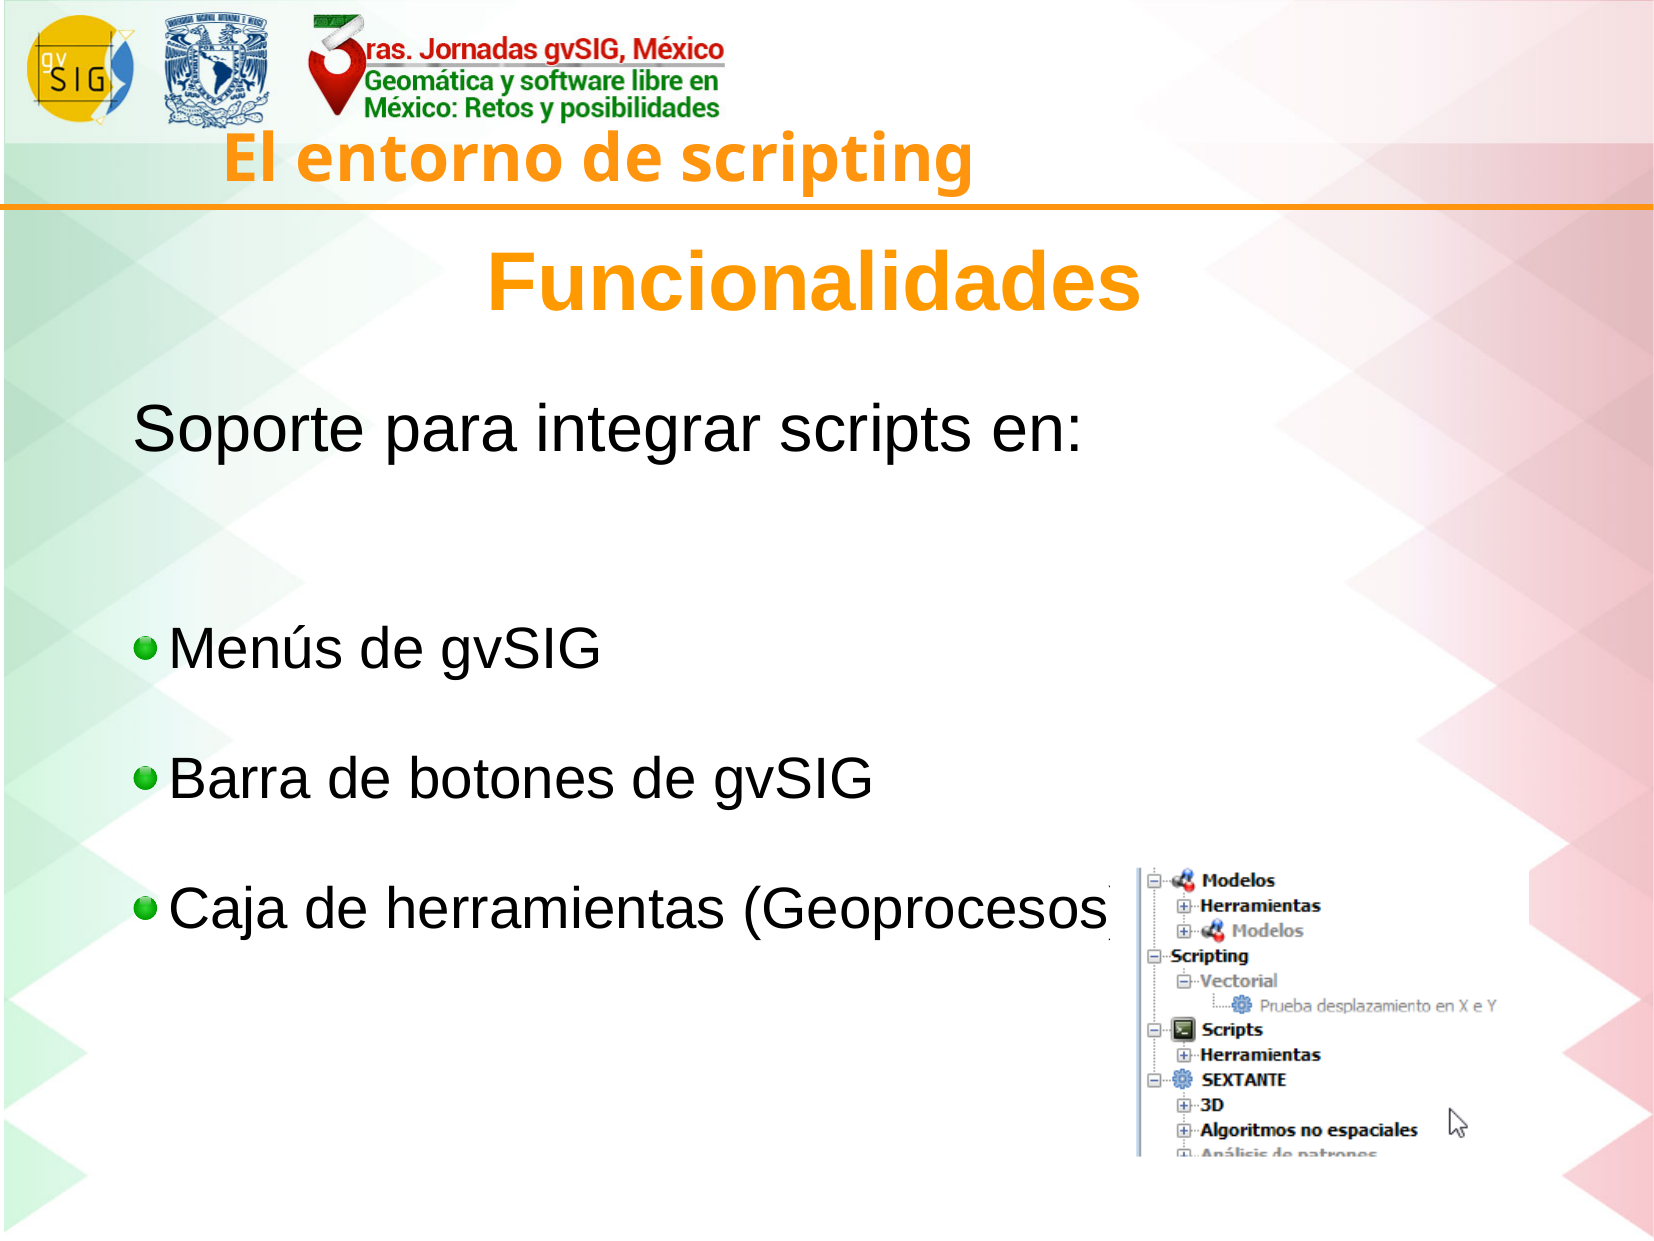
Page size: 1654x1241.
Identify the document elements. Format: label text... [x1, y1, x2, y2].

text_box Soporte para integrar scripts en: Menús de gvSIG Barra de botones de gvSIG Caja de herramientas (Geoprocesos) [118, 383, 1571, 1058]
title El entorno de scripting [0, 0, 1654, 207]
text_box Funcionalidades [23, 228, 1607, 337]
picture [4, 210, 1654, 1240]
